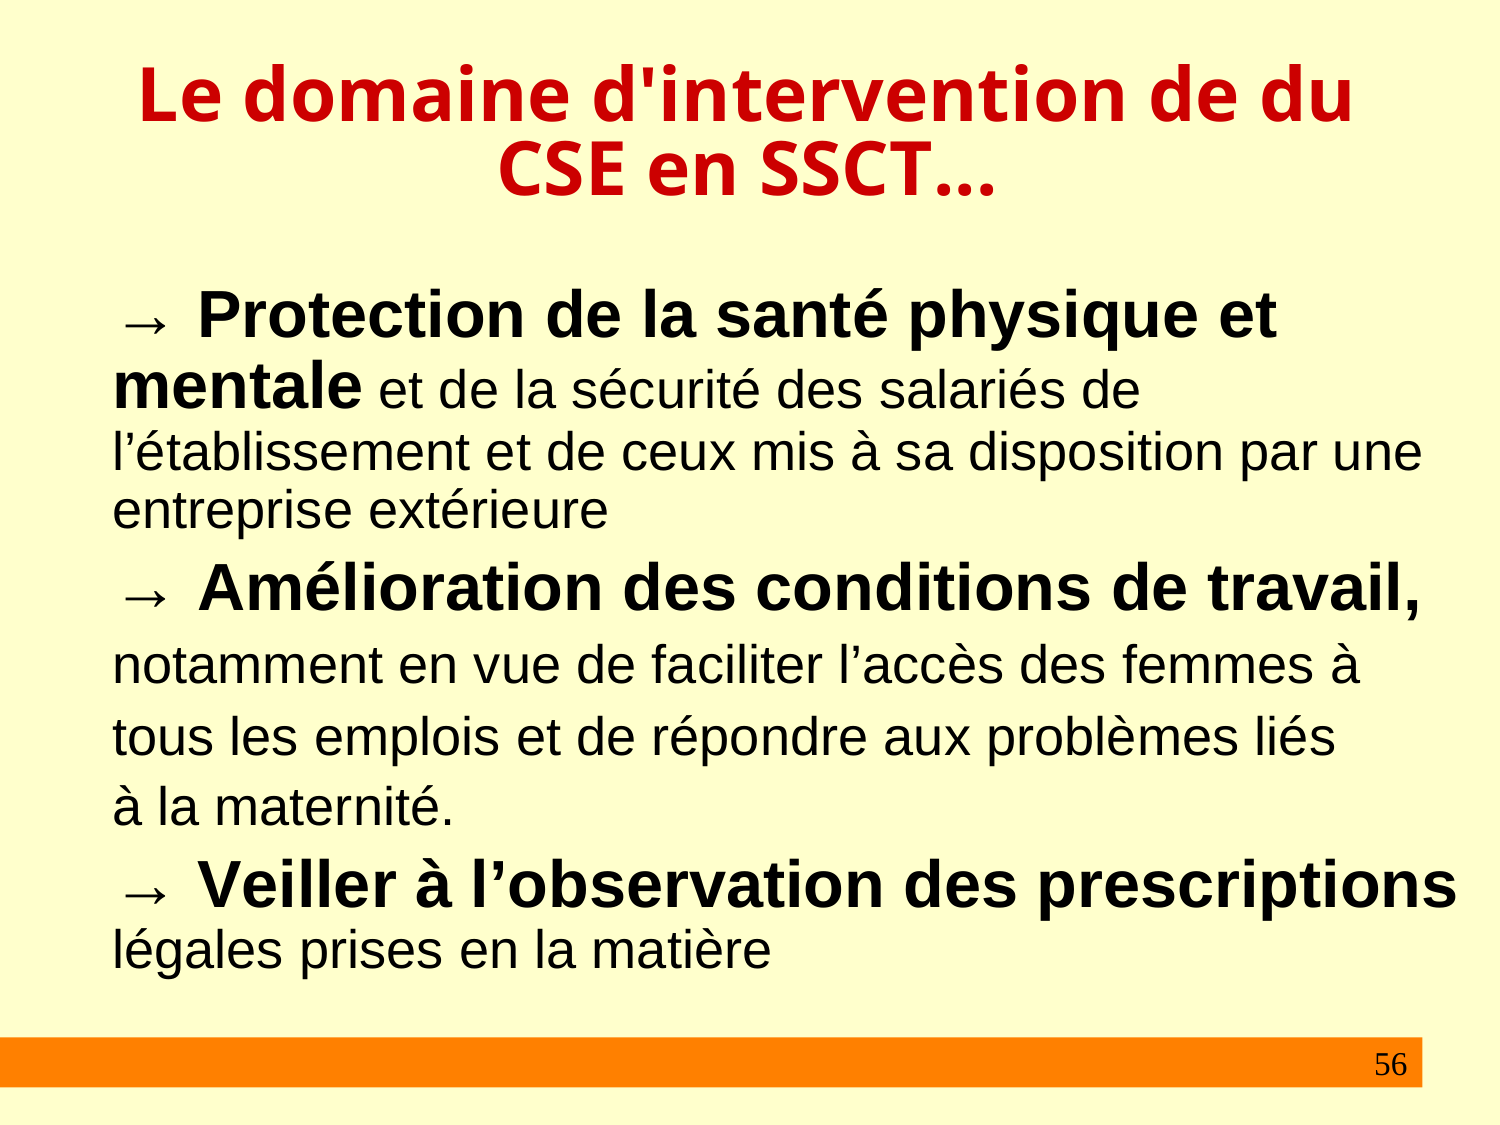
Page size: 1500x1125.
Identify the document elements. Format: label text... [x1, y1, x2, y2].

subtitle → Protection de la santé physique et mentale et de la sécurité des salariés de l’établissement et de ceux mis à sa disposition par une entreprise extérieure → Amélioration des conditions de travail, notamment en vue de faciliter l’accès des femmes à tous les emplois et de répondre aux problèmes liés à la maternité. → Veiller à l’observation des prescriptions légales prises en la matière [112, 222, 1480, 1038]
title Le domaine d'intervention de du CSE en SSCT... [74, 21, 1420, 252]
text_box <numéro> [0, 1037, 1423, 1088]
